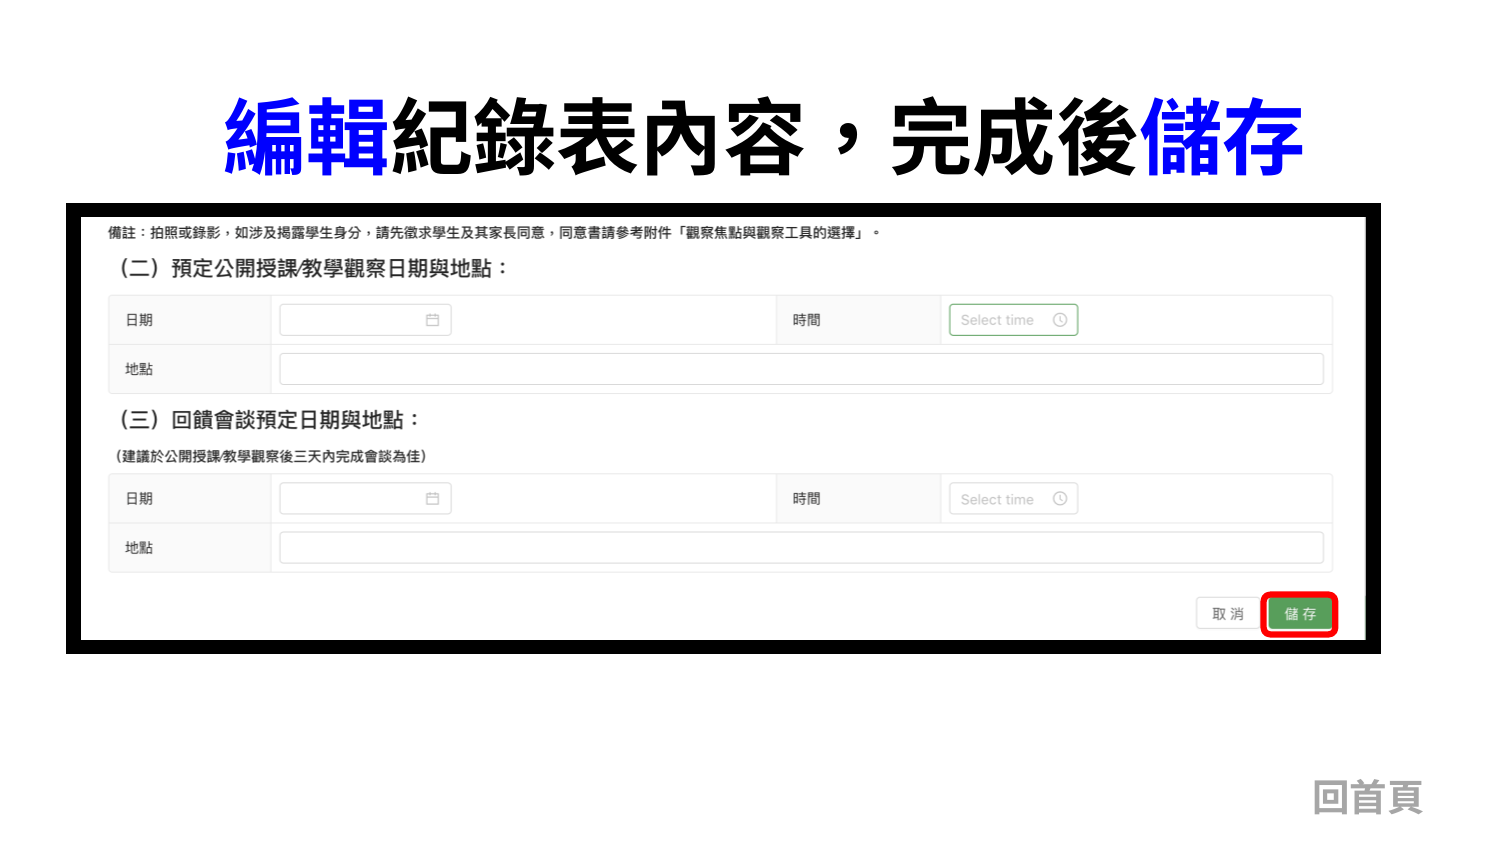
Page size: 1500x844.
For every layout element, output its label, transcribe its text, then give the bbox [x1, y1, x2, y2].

picture [80, 217, 1367, 640]
title 編輯紀錄表內容，完成後儲存 [194, 77, 1336, 166]
